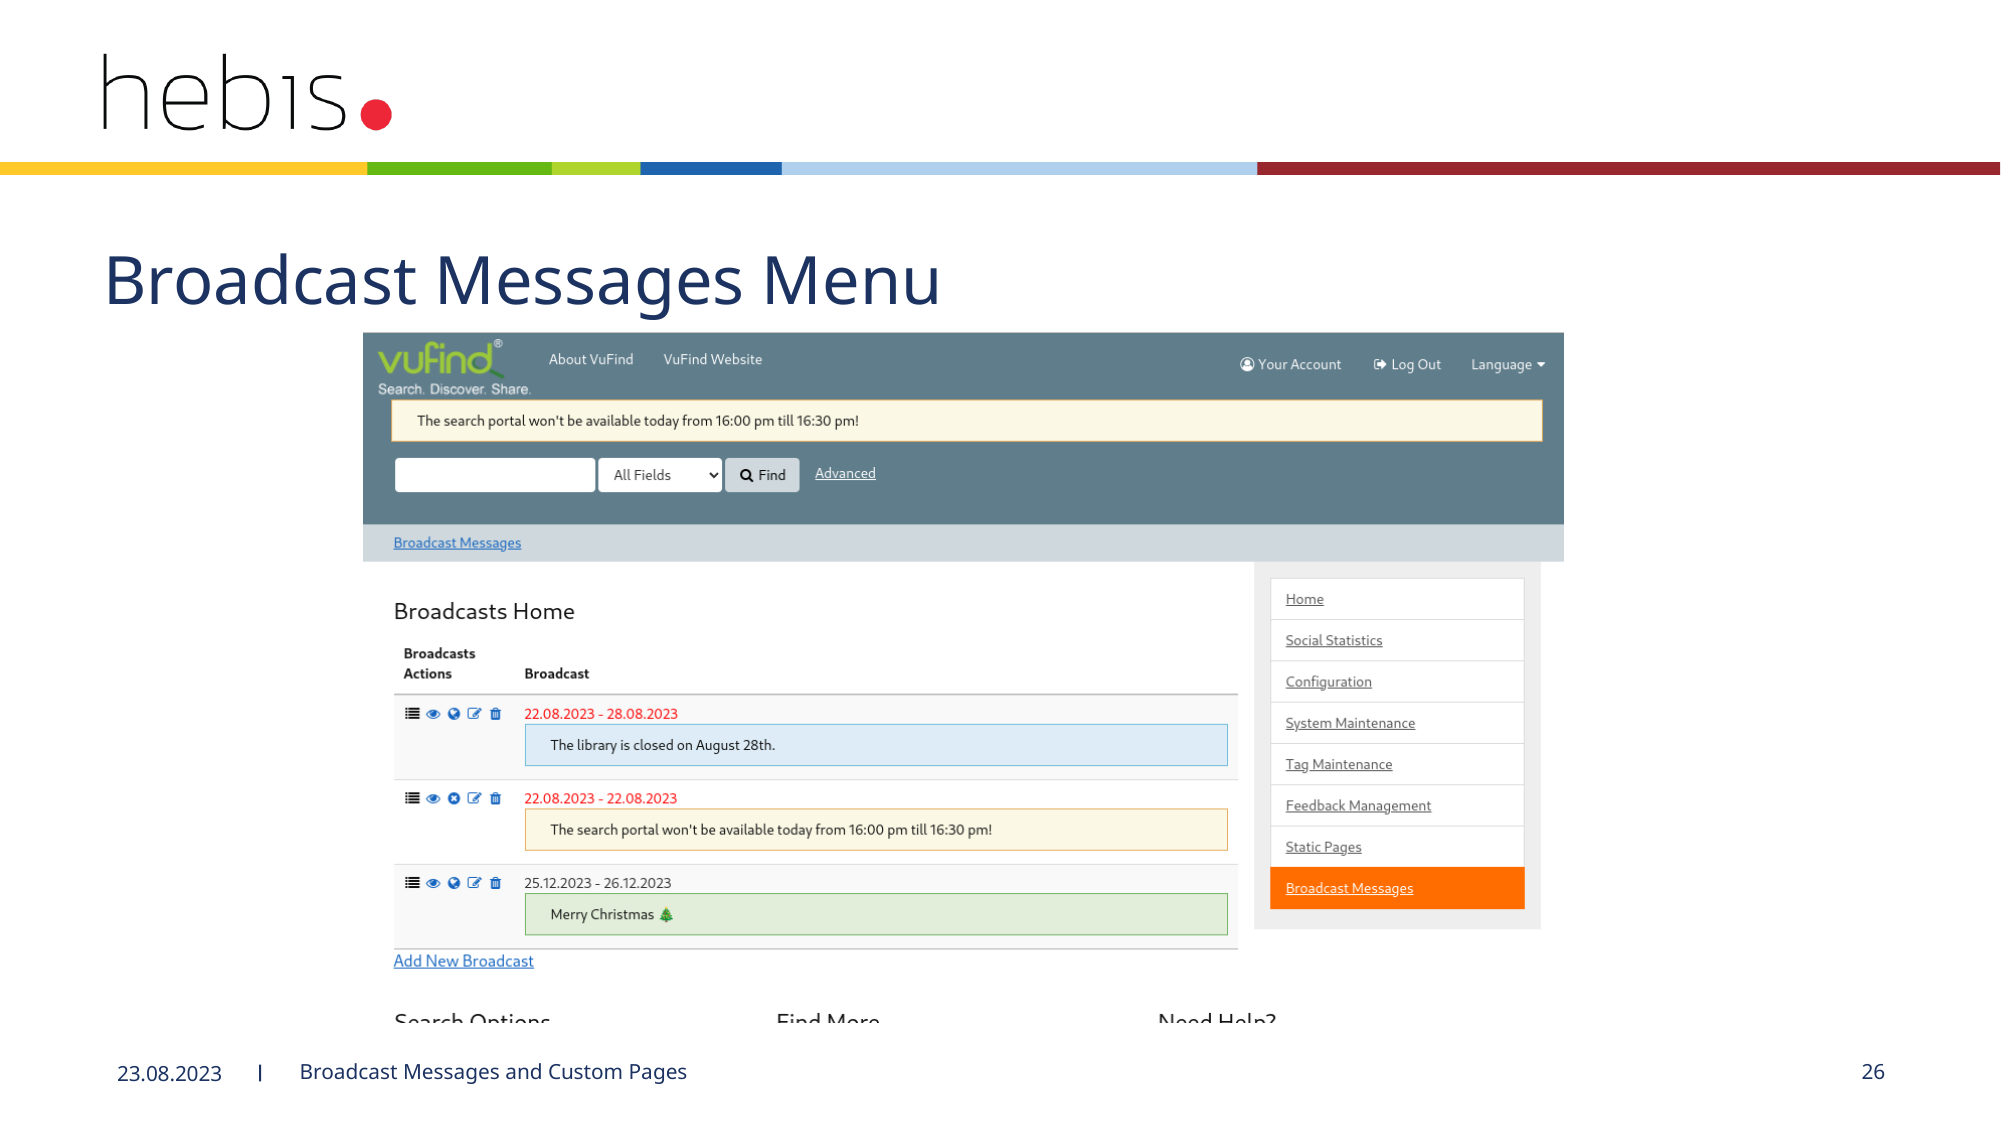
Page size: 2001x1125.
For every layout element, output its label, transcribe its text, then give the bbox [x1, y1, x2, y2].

list Broadcast Messages Menu [97, 242, 1581, 313]
picture [363, 332, 1564, 1023]
slide_number 23.08.2023 [102, 1042, 271, 1103]
picture [0, 0, 2001, 248]
